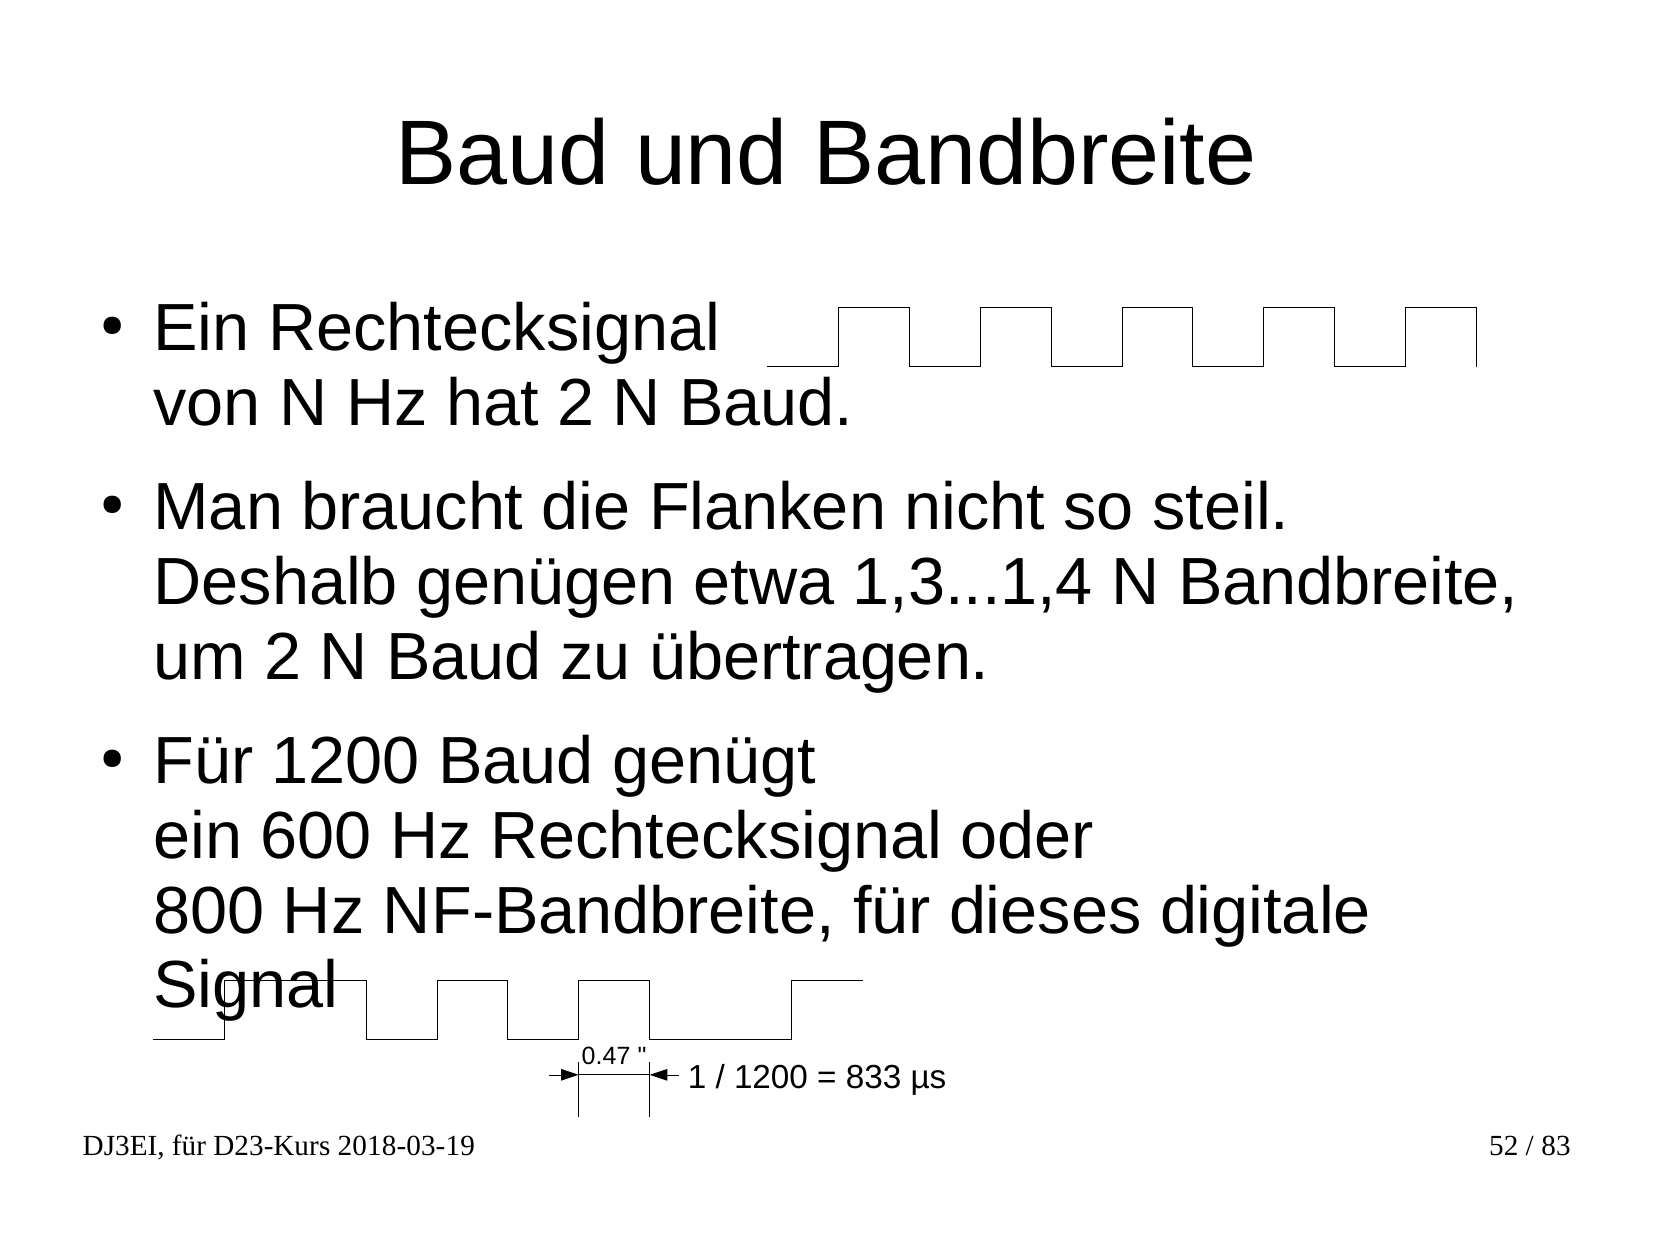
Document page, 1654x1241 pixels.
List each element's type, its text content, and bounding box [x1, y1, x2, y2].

title Baud und Bandbreite [82, 49, 1571, 257]
text_box 1 / 1200 = 833 µs [673, 1051, 962, 1104]
list Ein Rechtecksignal von N Hz hat 2 N Baud. Man braucht die Flanken nicht so steil. Deshalb genügen etwa 1,3...1,4 N Bandbreite, um 2 N Baud zu übertragen. Für 1200 Baud genügt ein 600 Hz Rechtecksignal oder 800 Hz NF-Bandbreite, für dieses digitale Signal [82, 290, 1571, 1099]
